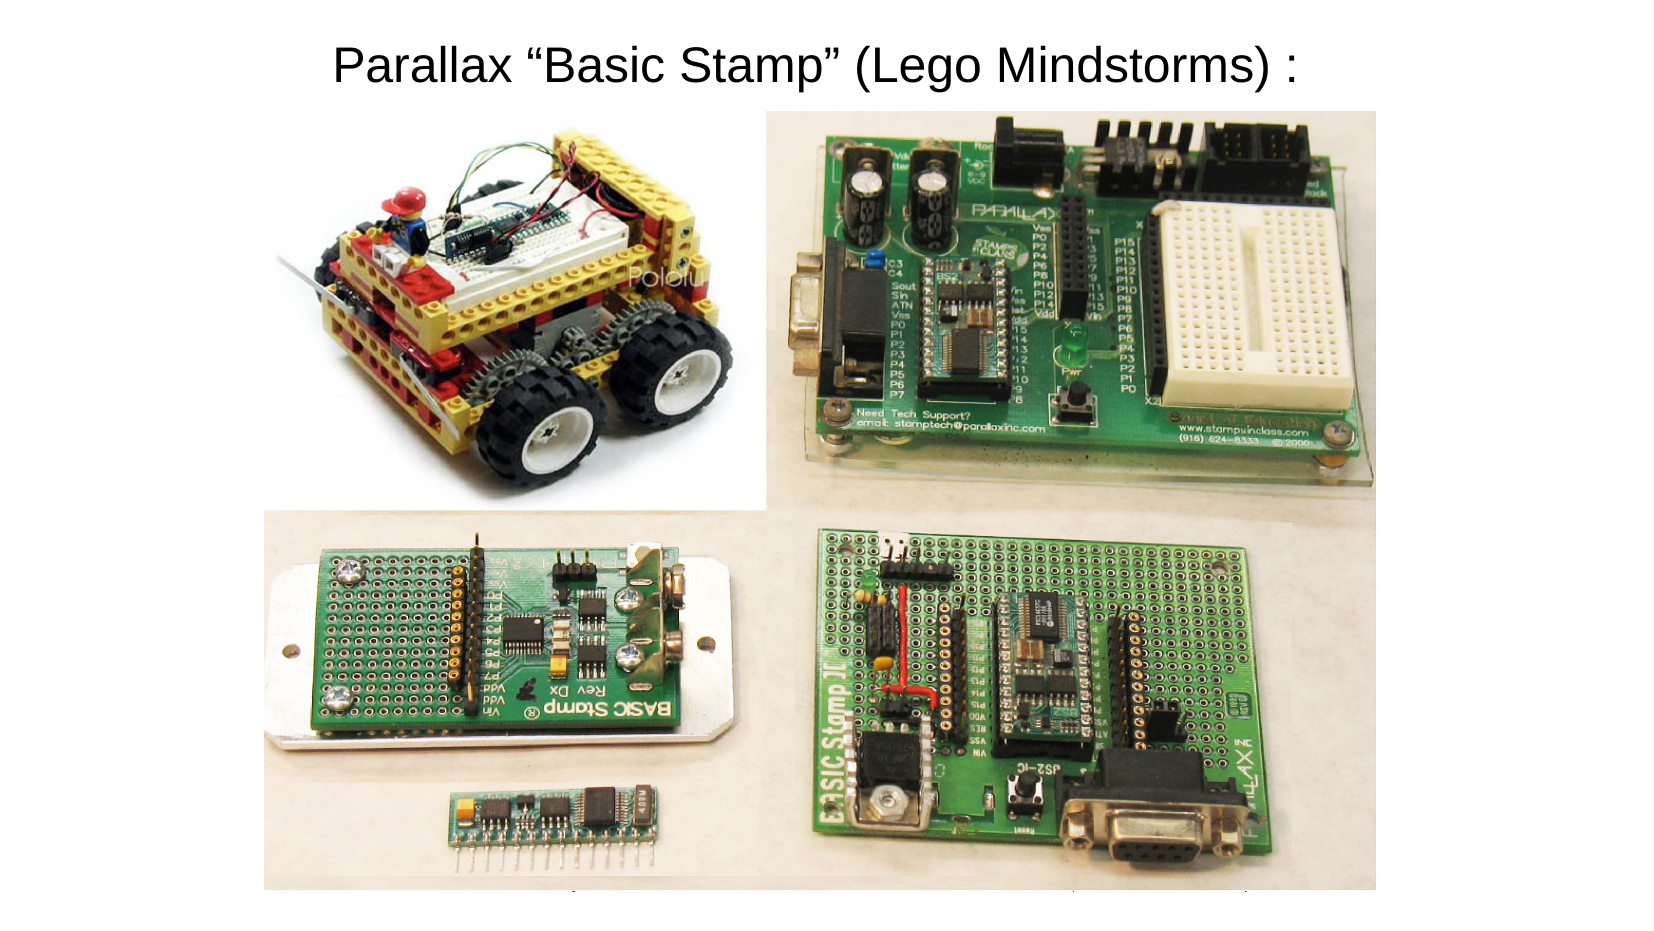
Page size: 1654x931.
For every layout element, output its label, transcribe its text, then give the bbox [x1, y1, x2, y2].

title Parallax “Basic Stamp” (Lego Mindstorms) : [311, 9, 1321, 111]
picture [264, 111, 1378, 895]
